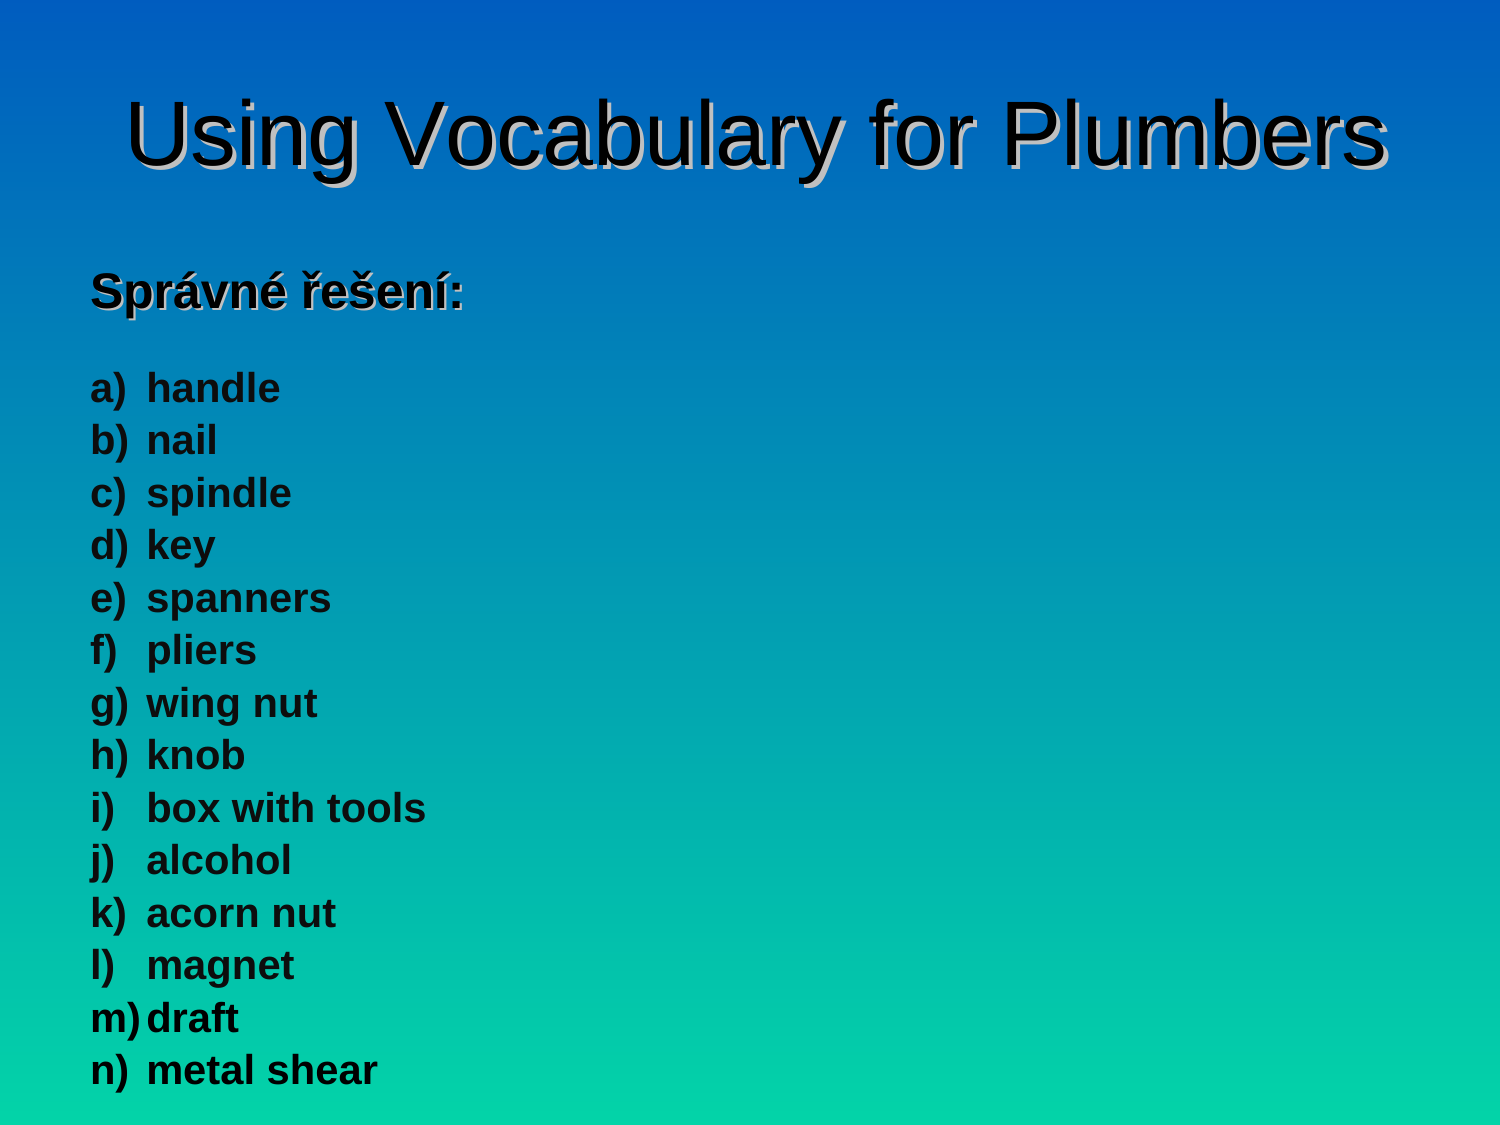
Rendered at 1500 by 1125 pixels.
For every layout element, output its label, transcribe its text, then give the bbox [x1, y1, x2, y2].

title Using Vocabulary for Plumbers [82, 35, 1433, 223]
list Správné řešení: handle nail spindle key spanners pliers wing nut knob box with tools alcohol acorn nut magnet draft metal shear [75, 262, 1426, 1125]
